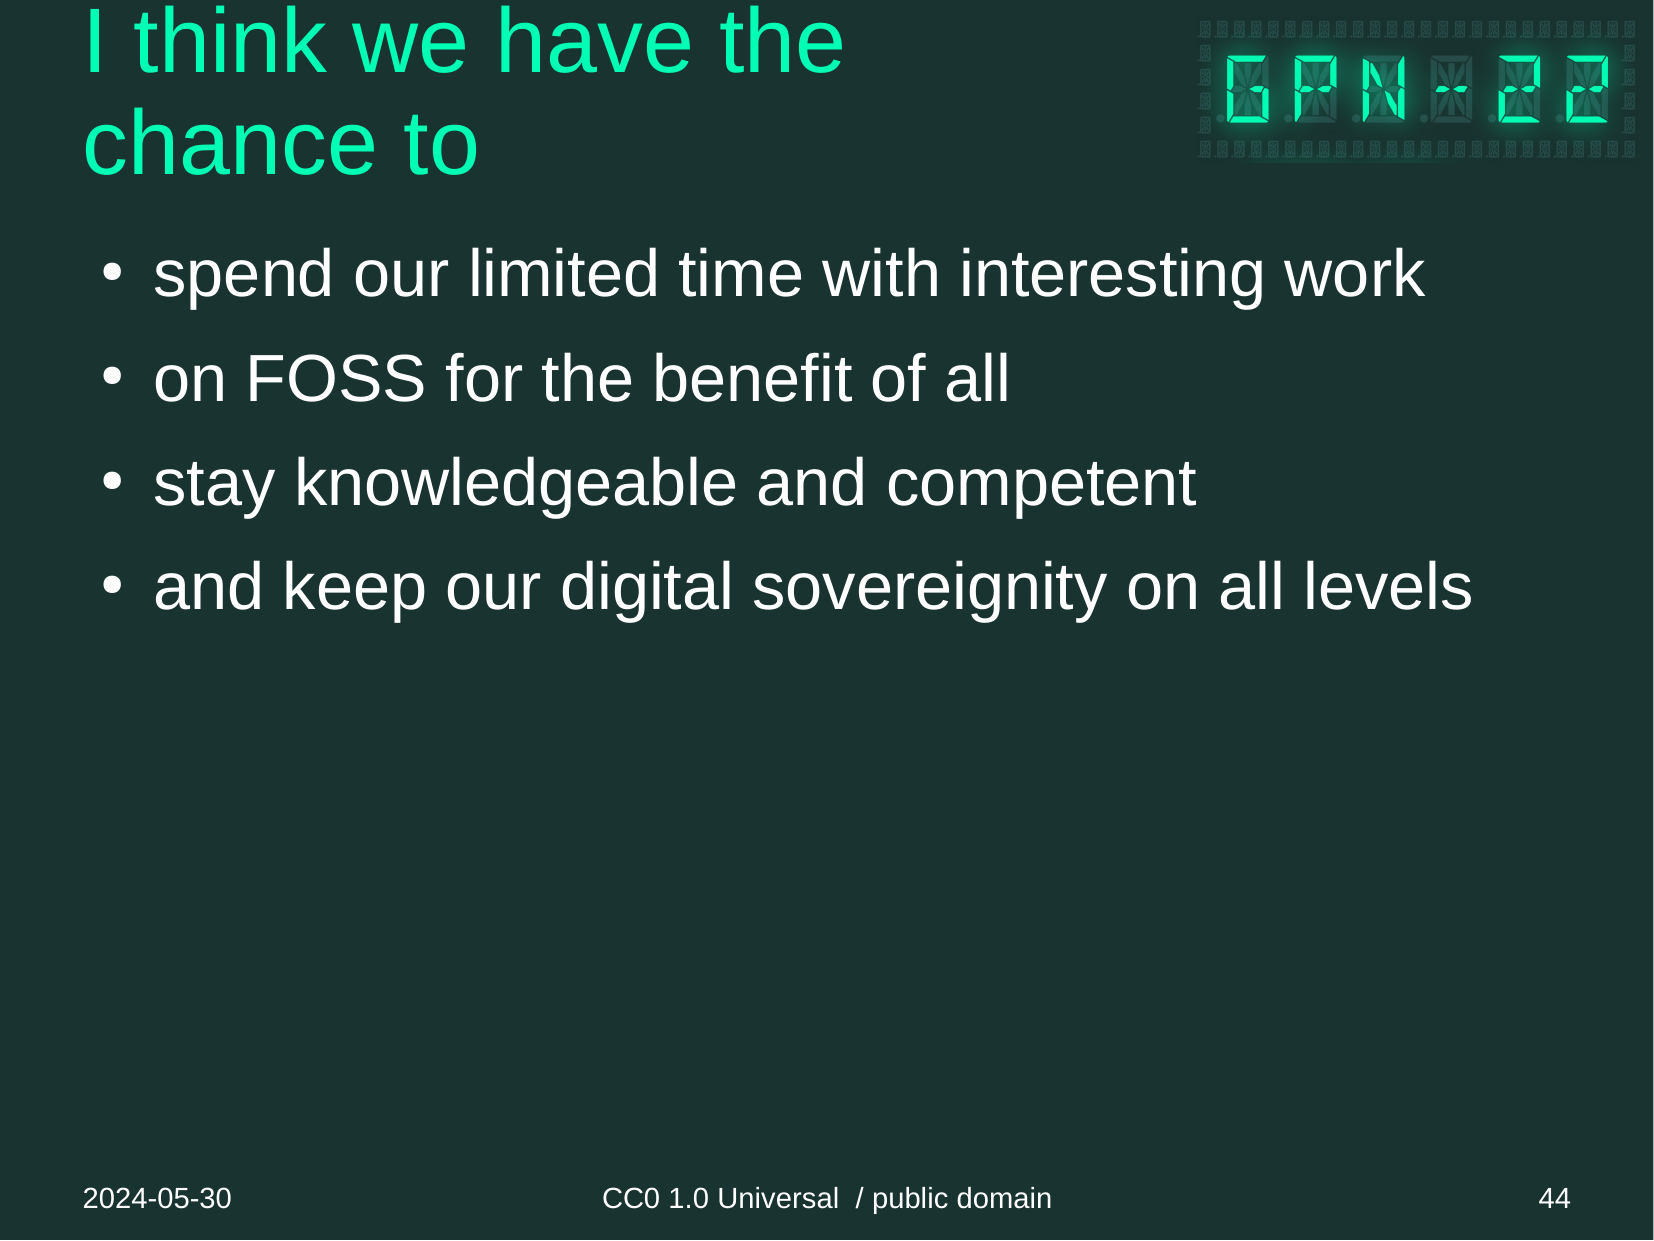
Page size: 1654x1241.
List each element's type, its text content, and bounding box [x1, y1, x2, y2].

picture [1196, 15, 1639, 163]
title I think we have the chance to [82, 0, 1004, 195]
list spend our limited time with interesting work on FOSS for the benefit of all stay knowledgeable and competent and keep our digital sovereignity on all levels [82, 236, 1571, 956]
